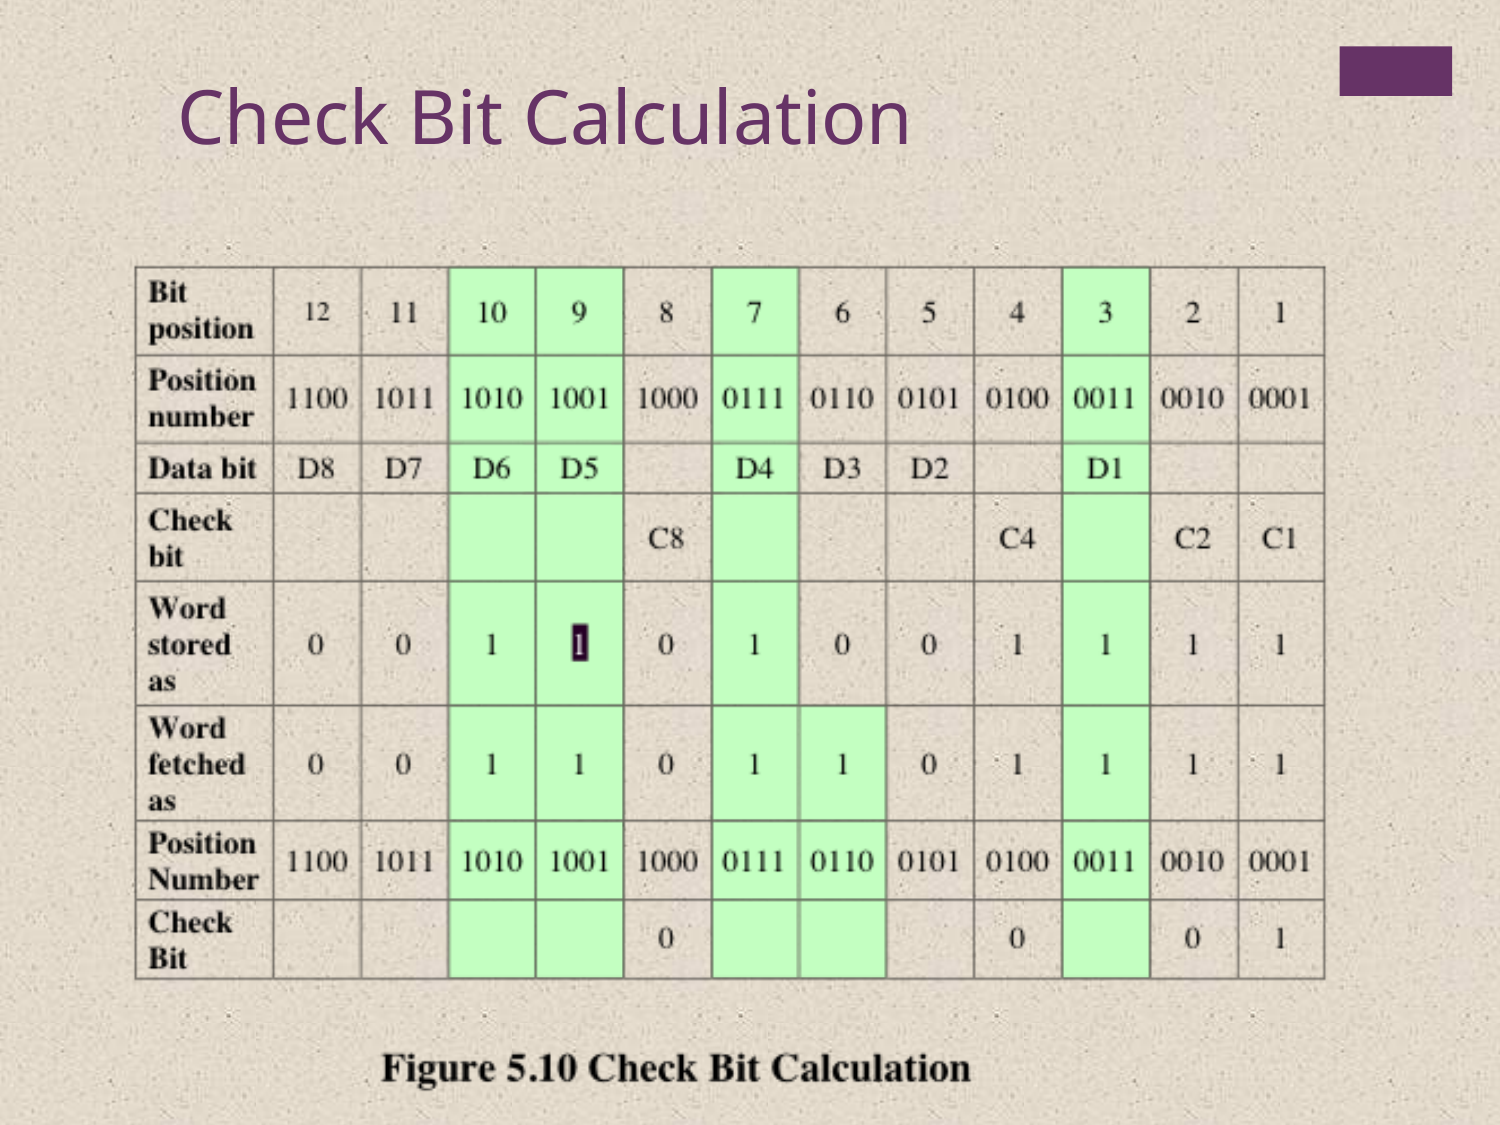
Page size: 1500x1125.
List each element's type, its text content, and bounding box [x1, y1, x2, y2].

title Check Bit Calculation [162, 62, 1403, 246]
picture [0, 0, 1500, 1125]
